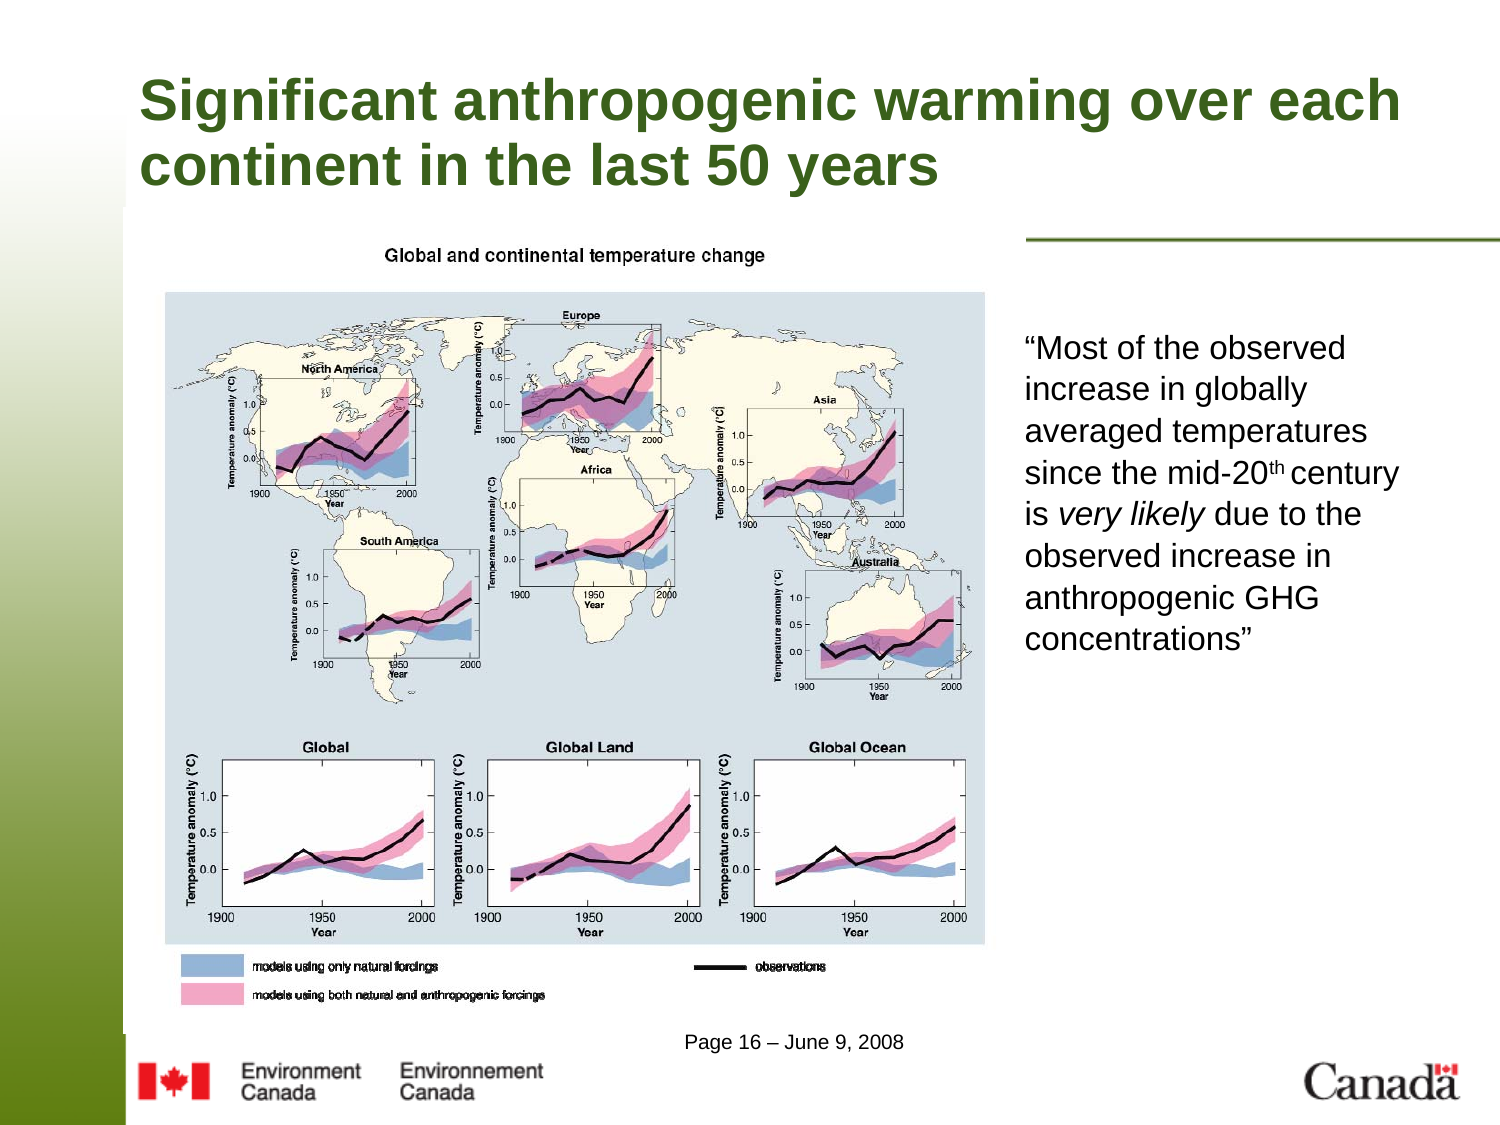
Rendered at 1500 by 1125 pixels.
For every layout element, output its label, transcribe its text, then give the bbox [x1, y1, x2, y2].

title Significant anthropogenic warming over each continent in the last 50 years [125, 45, 1463, 221]
list “Most of the observed increase in globally averaged temperatures since the mid-20th century is very likely due to the observed increase in anthropogenic GHG concentrations” [1009, 324, 1476, 801]
picture [0, 0, 1500, 1125]
